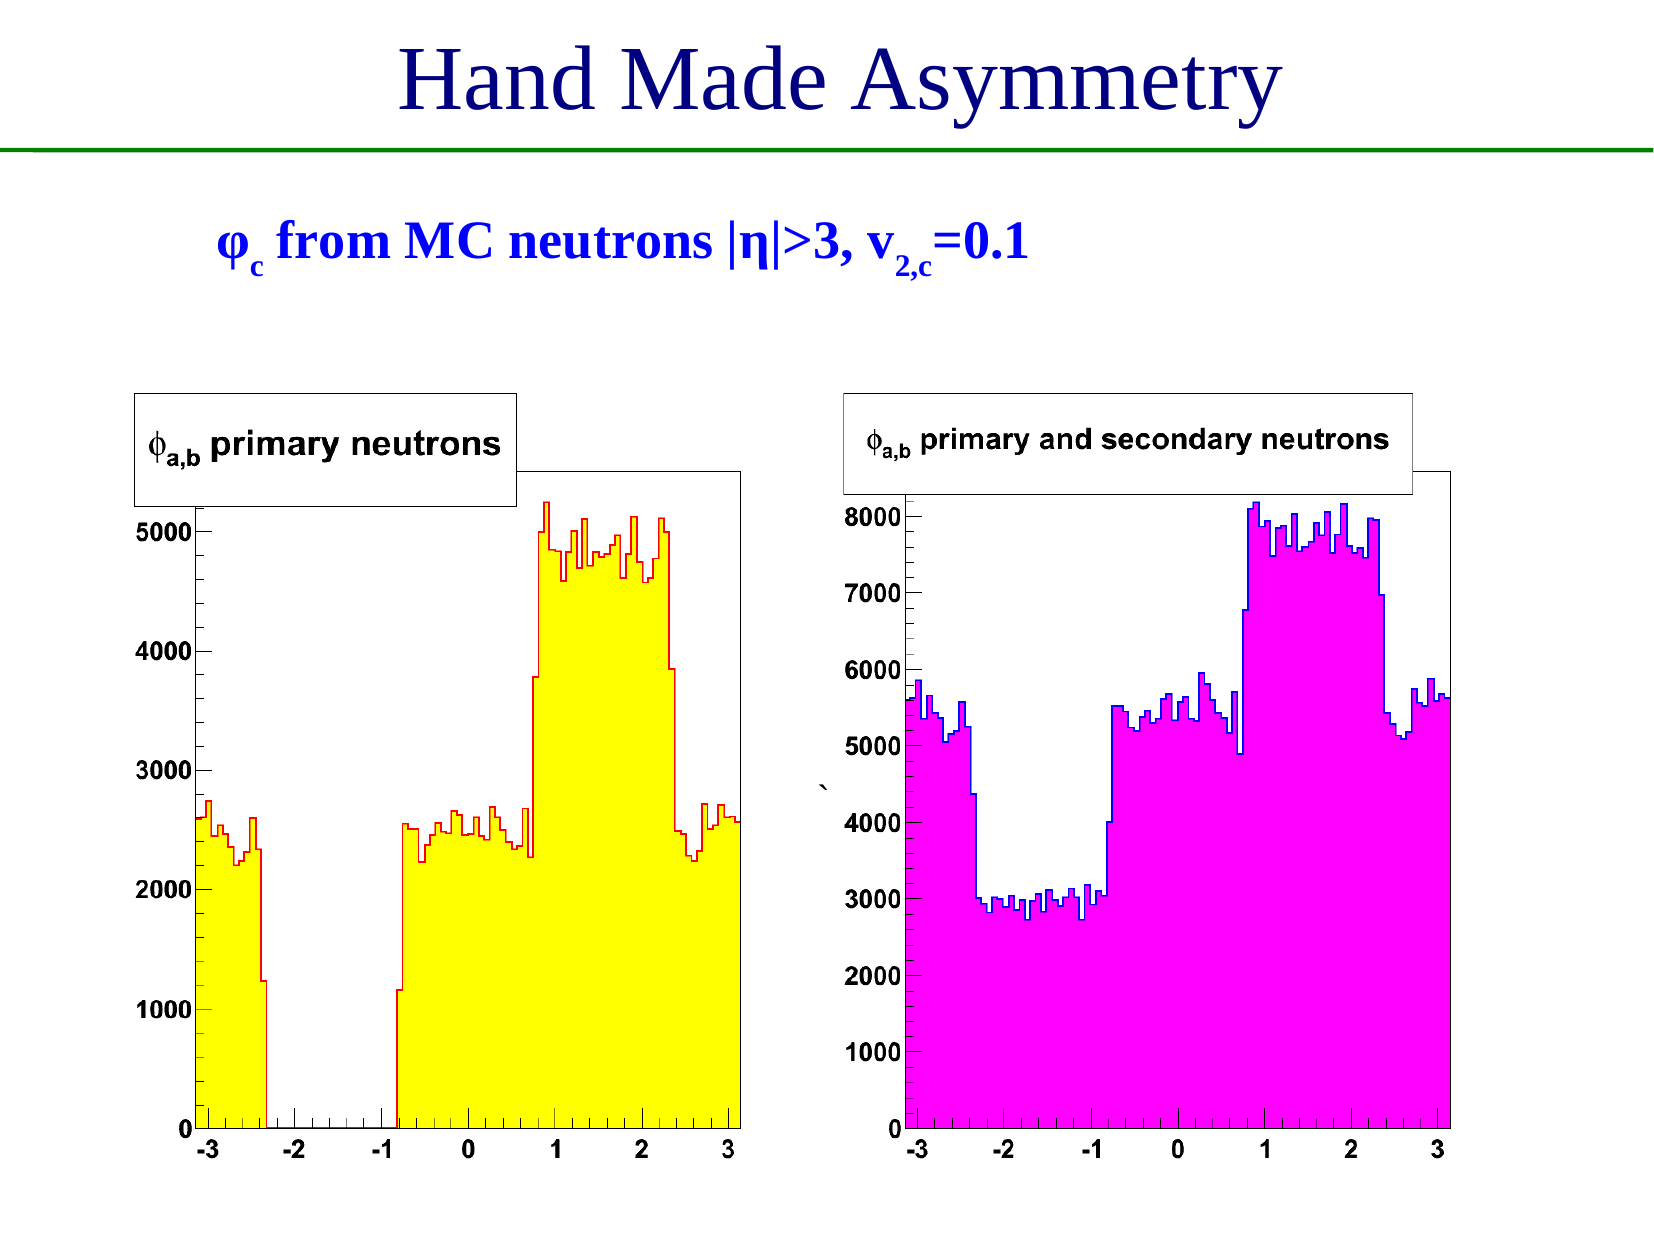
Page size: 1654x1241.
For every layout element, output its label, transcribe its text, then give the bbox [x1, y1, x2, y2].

title Hand Made Asymmetry [34, 3, 1648, 147]
picture [114, 381, 1533, 1219]
text_box φc from MC neutrons |η|>3, v2,c=0.1 [201, 197, 1417, 285]
